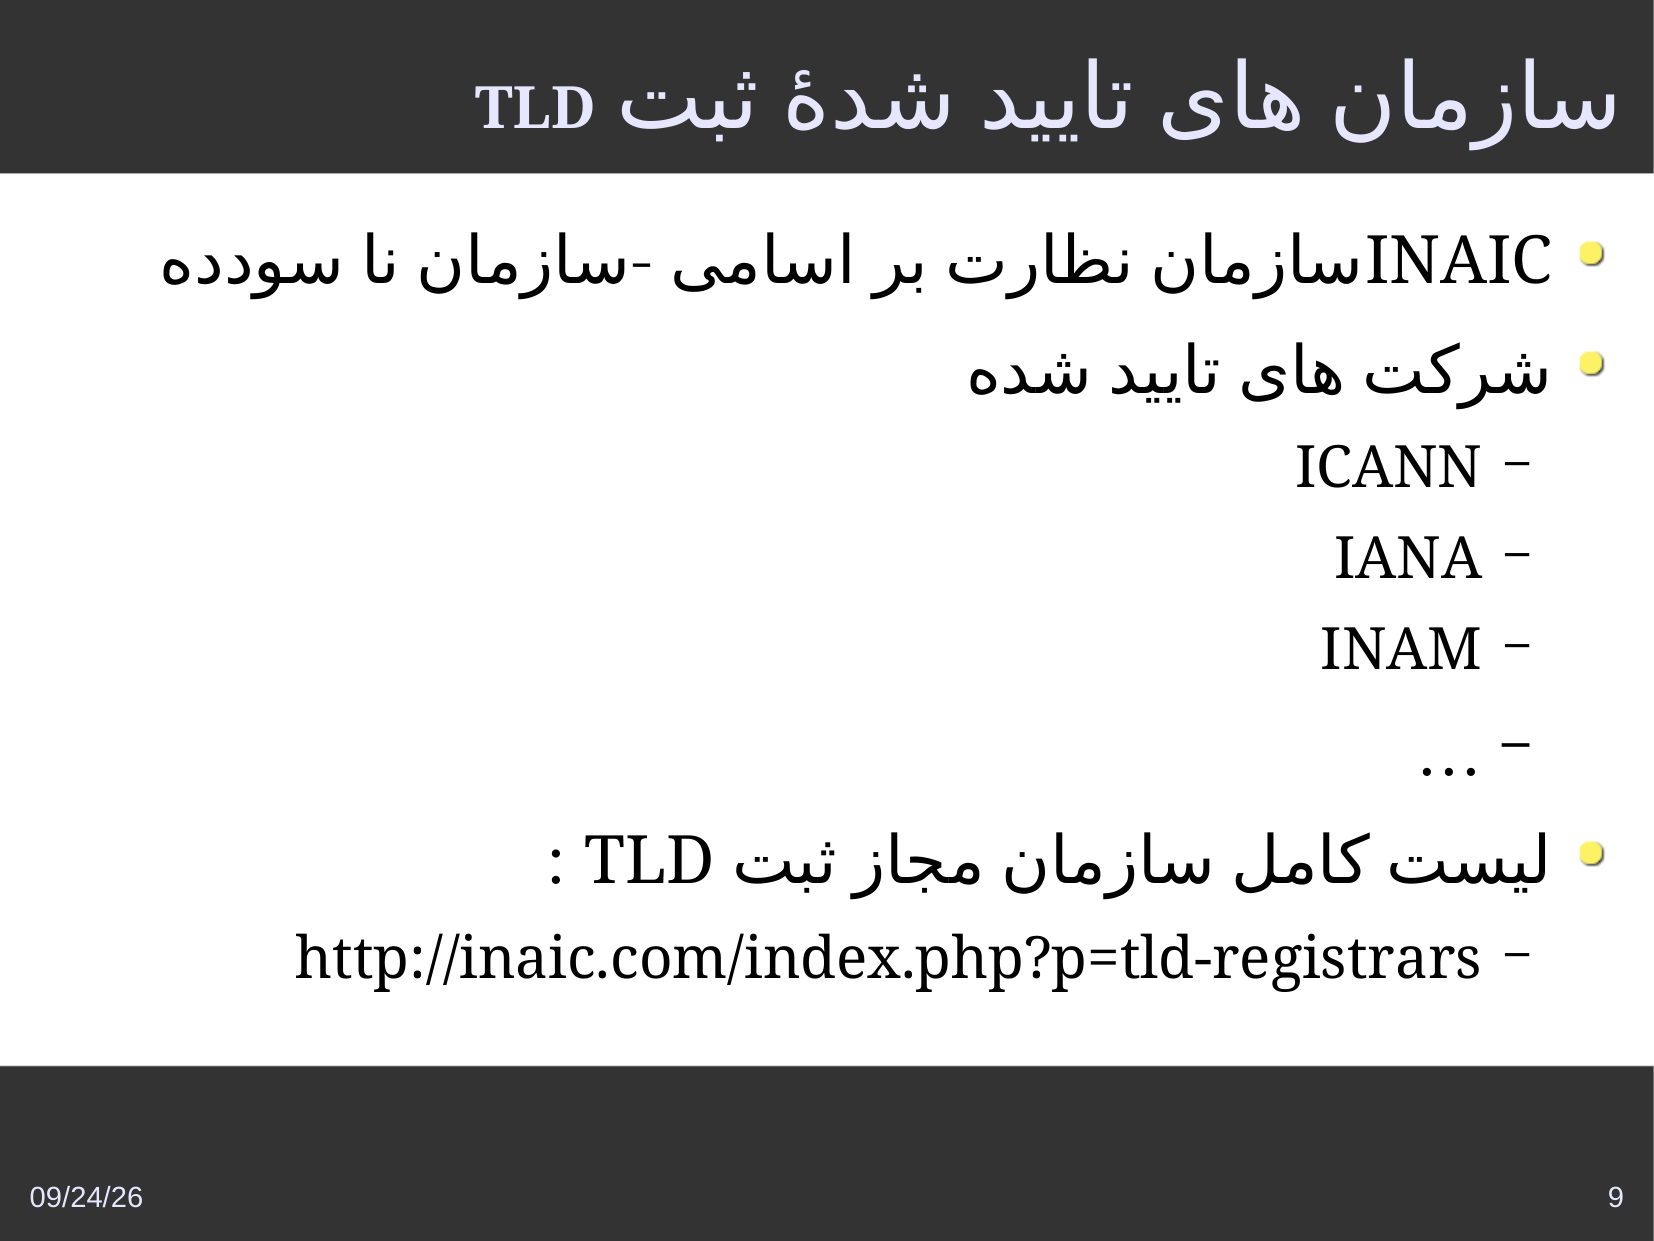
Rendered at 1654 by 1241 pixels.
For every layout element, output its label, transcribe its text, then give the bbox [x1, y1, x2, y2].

list INAICسازمان نظارت بر اسامی -سازمان نا سودده شرکت های تایید شده ICANN IANA INAM ... لیست کامل سازمان مجاز ثبت TLD : http://inaic.com/index.php?p=tld-registrars [29, 206, 1625, 1046]
picture [0, 0, 1654, 1241]
title سازمان های تایید شدهٔ ثبت TLD [29, 17, 1625, 160]
